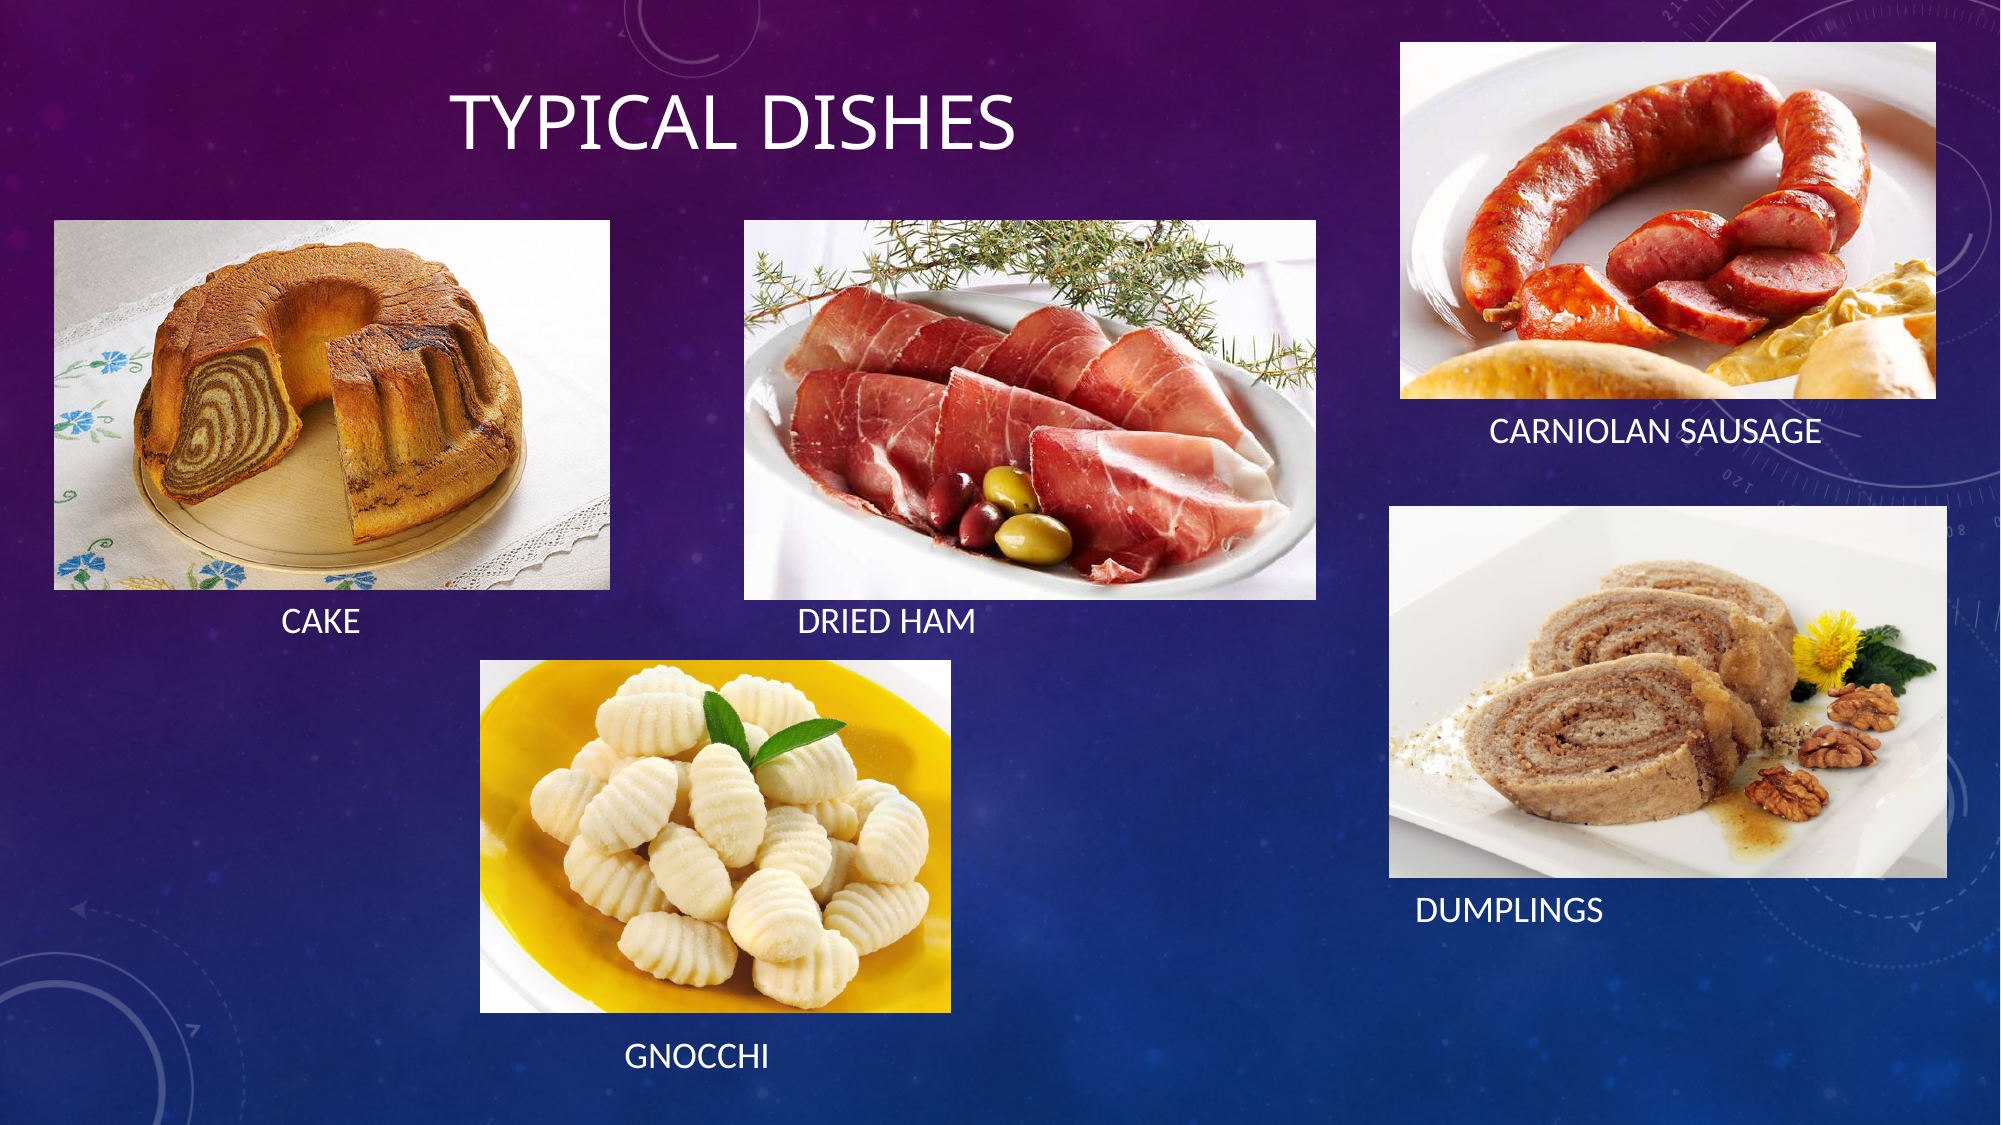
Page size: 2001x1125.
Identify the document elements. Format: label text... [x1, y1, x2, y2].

text_box DRIED HAM [782, 589, 1293, 649]
text_box CAKE [266, 589, 695, 649]
text_box GNOCCHI [609, 1023, 1020, 1084]
picture [0, 0, 2001, 1125]
text_box CARNIOLAN SAUSAGE [1474, 398, 1986, 459]
title TYPICAL DISHES [434, 0, 2000, 239]
text_box DUMPLINGS [1400, 877, 1936, 938]
